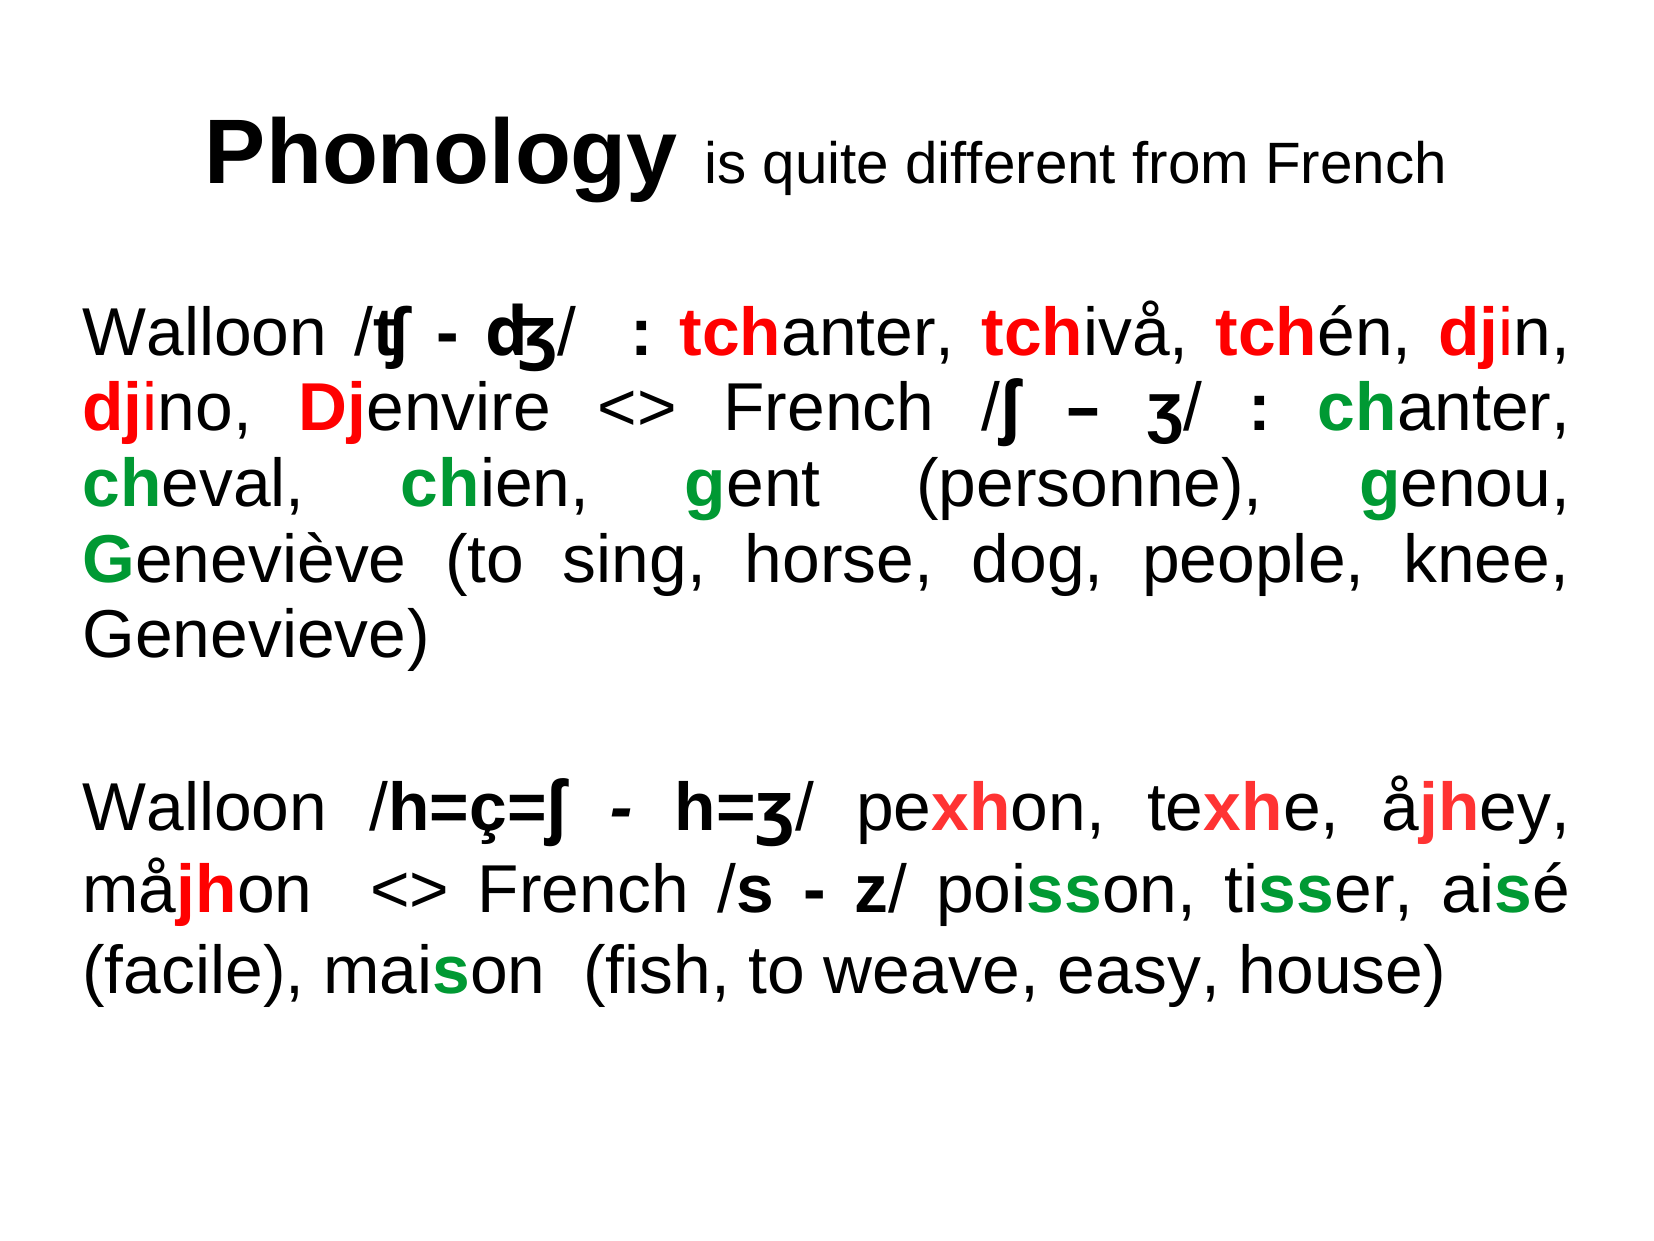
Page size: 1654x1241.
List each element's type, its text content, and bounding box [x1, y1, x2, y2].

list Walloon /ʧ - ʤ/ : tchanter, tchivå, tchén, djin, djino, Djenvire <> French /ʃ – ʒ/ : chanter, cheval, chien, gent (personne), genou, Geneviève (to sing, horse, dog, people, knee, Genevieve) Walloon /h=ç=ʃ - h=ʒ/ pexhon, texhe, åjhey, måjhon <> French /s - z/ poisson, tisser, aisé (facile), maison (fish, to weave, easy, house) [82, 290, 1571, 1010]
title Phonology is quite different from French [82, 49, 1571, 257]
